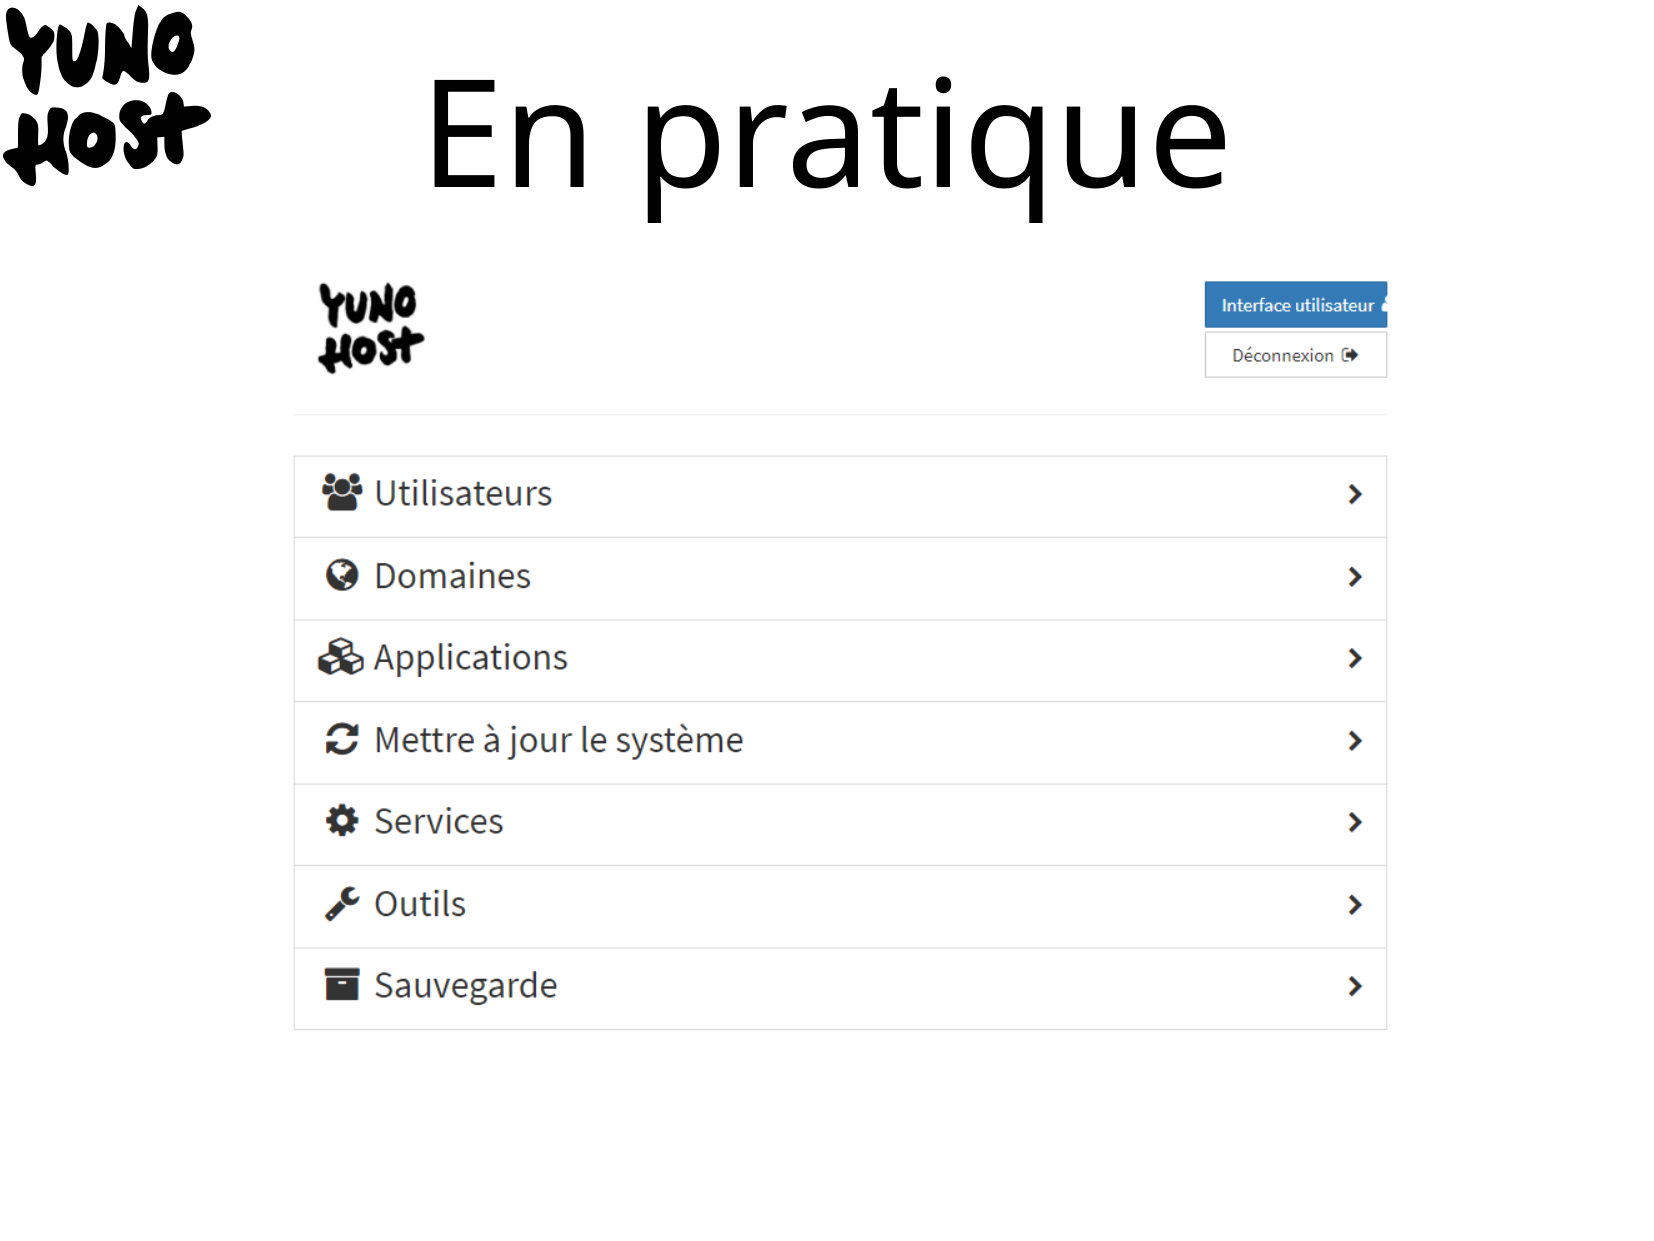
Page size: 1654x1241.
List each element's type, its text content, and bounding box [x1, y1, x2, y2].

title En pratique [82, 25, 1571, 233]
picture [3, 5, 211, 186]
picture [270, 269, 1405, 1059]
